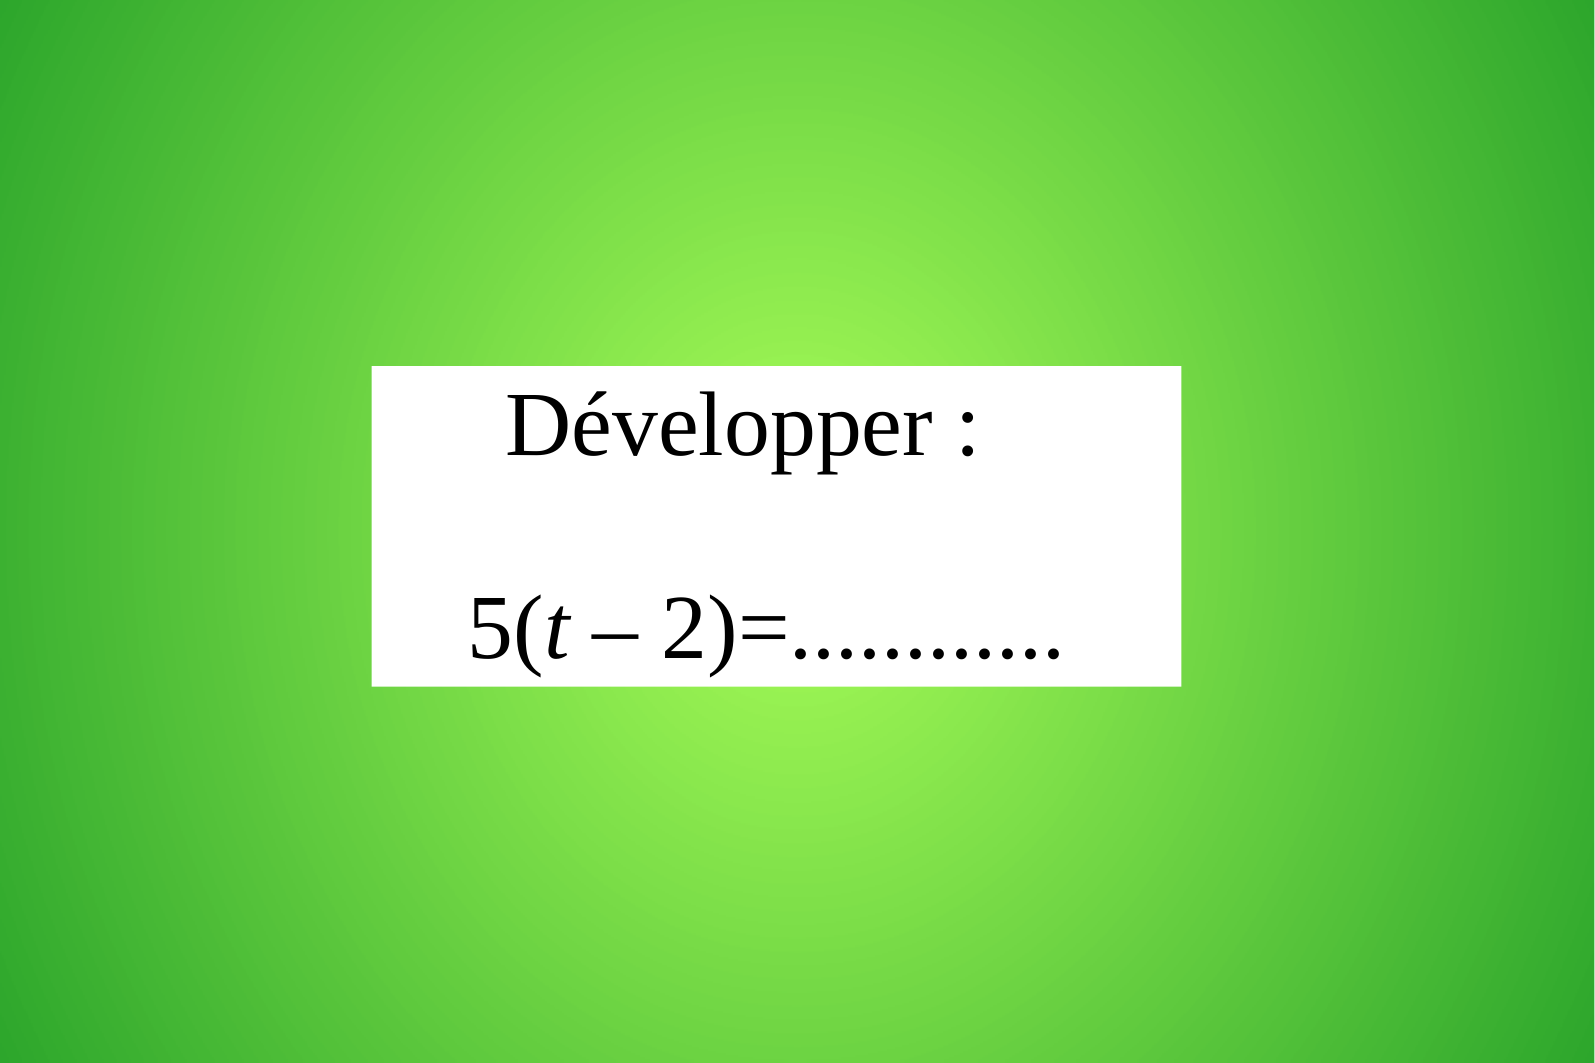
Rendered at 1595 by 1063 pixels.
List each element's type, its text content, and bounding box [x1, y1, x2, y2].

text_box Développer : 5(t – 2)=............ [371, 366, 1182, 687]
picture [0, 0, 1595, 1063]
